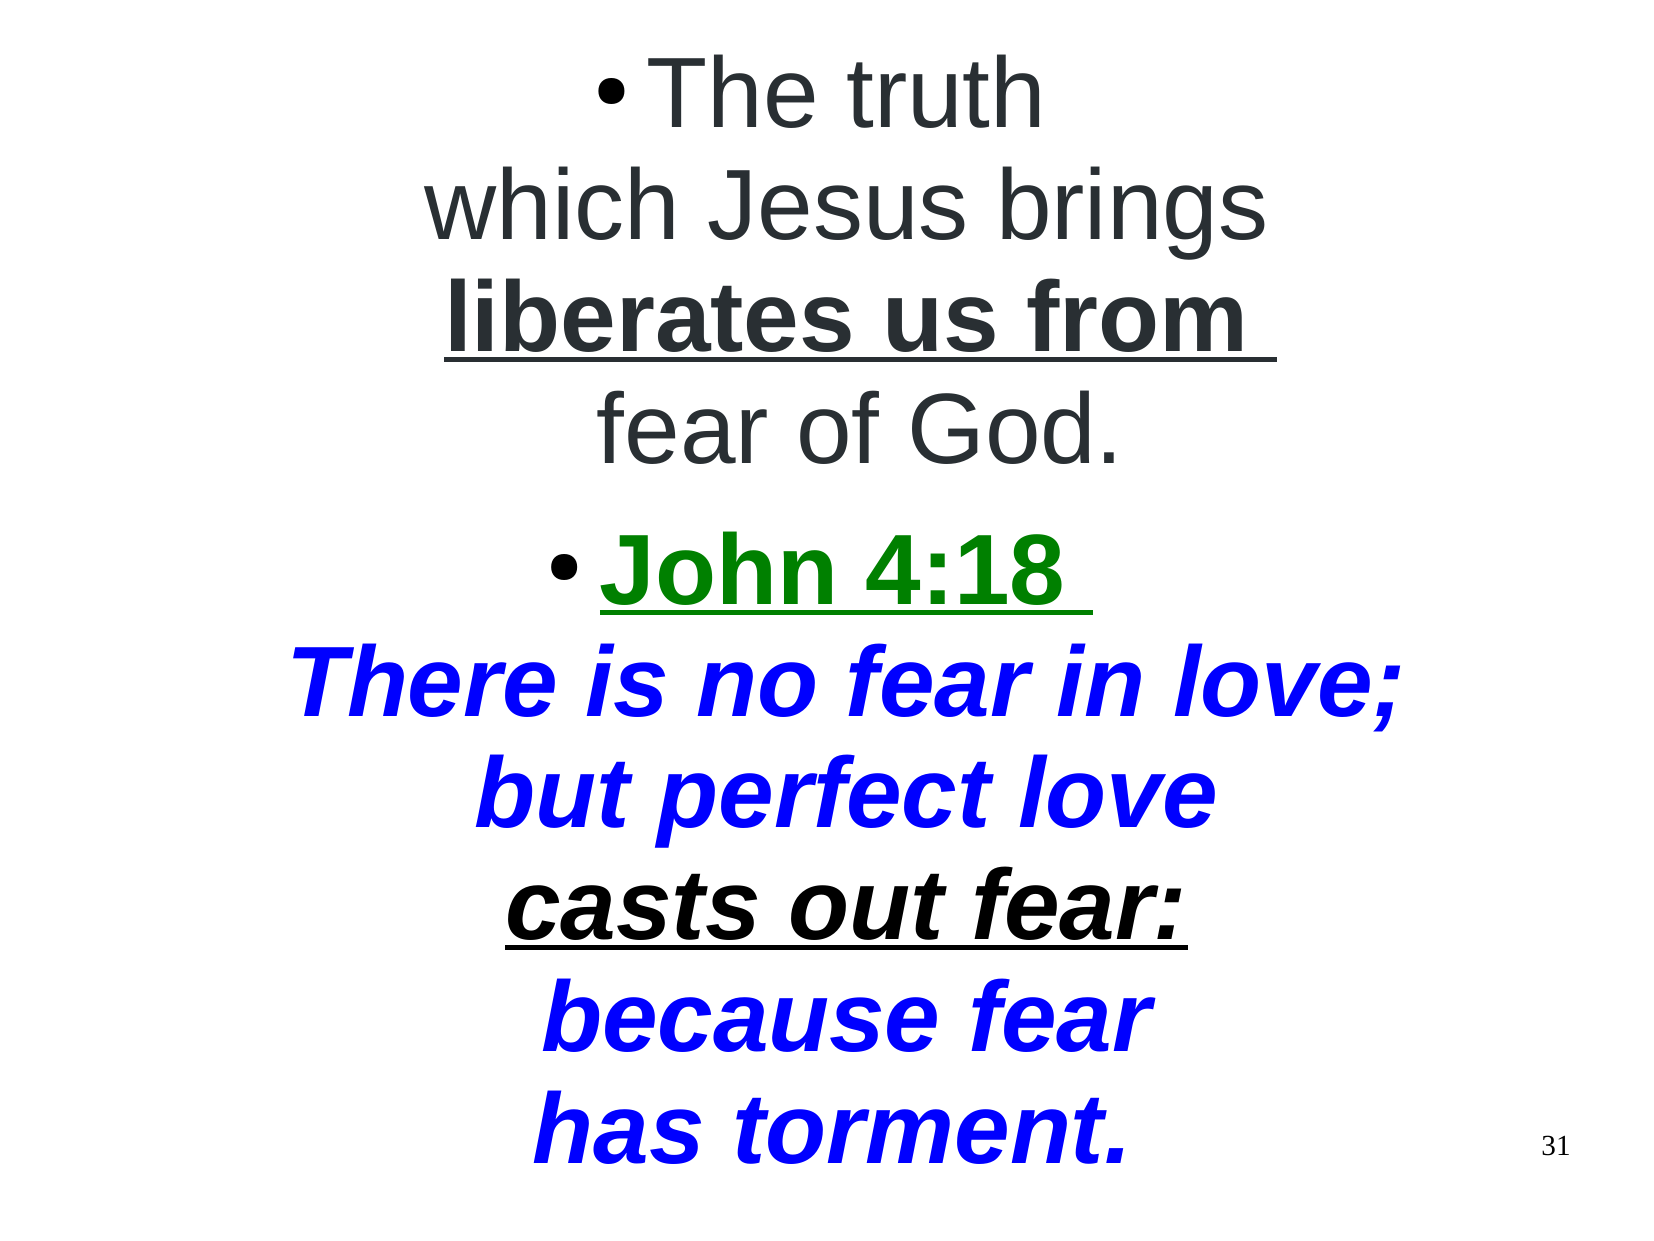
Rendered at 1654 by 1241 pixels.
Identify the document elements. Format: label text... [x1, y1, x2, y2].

list The truth which Jesus brings liberates us from fear of God. John 4:18 There is no fear in love; but perfect love casts out fear: because fear has torment. [37, 37, 1613, 1201]
